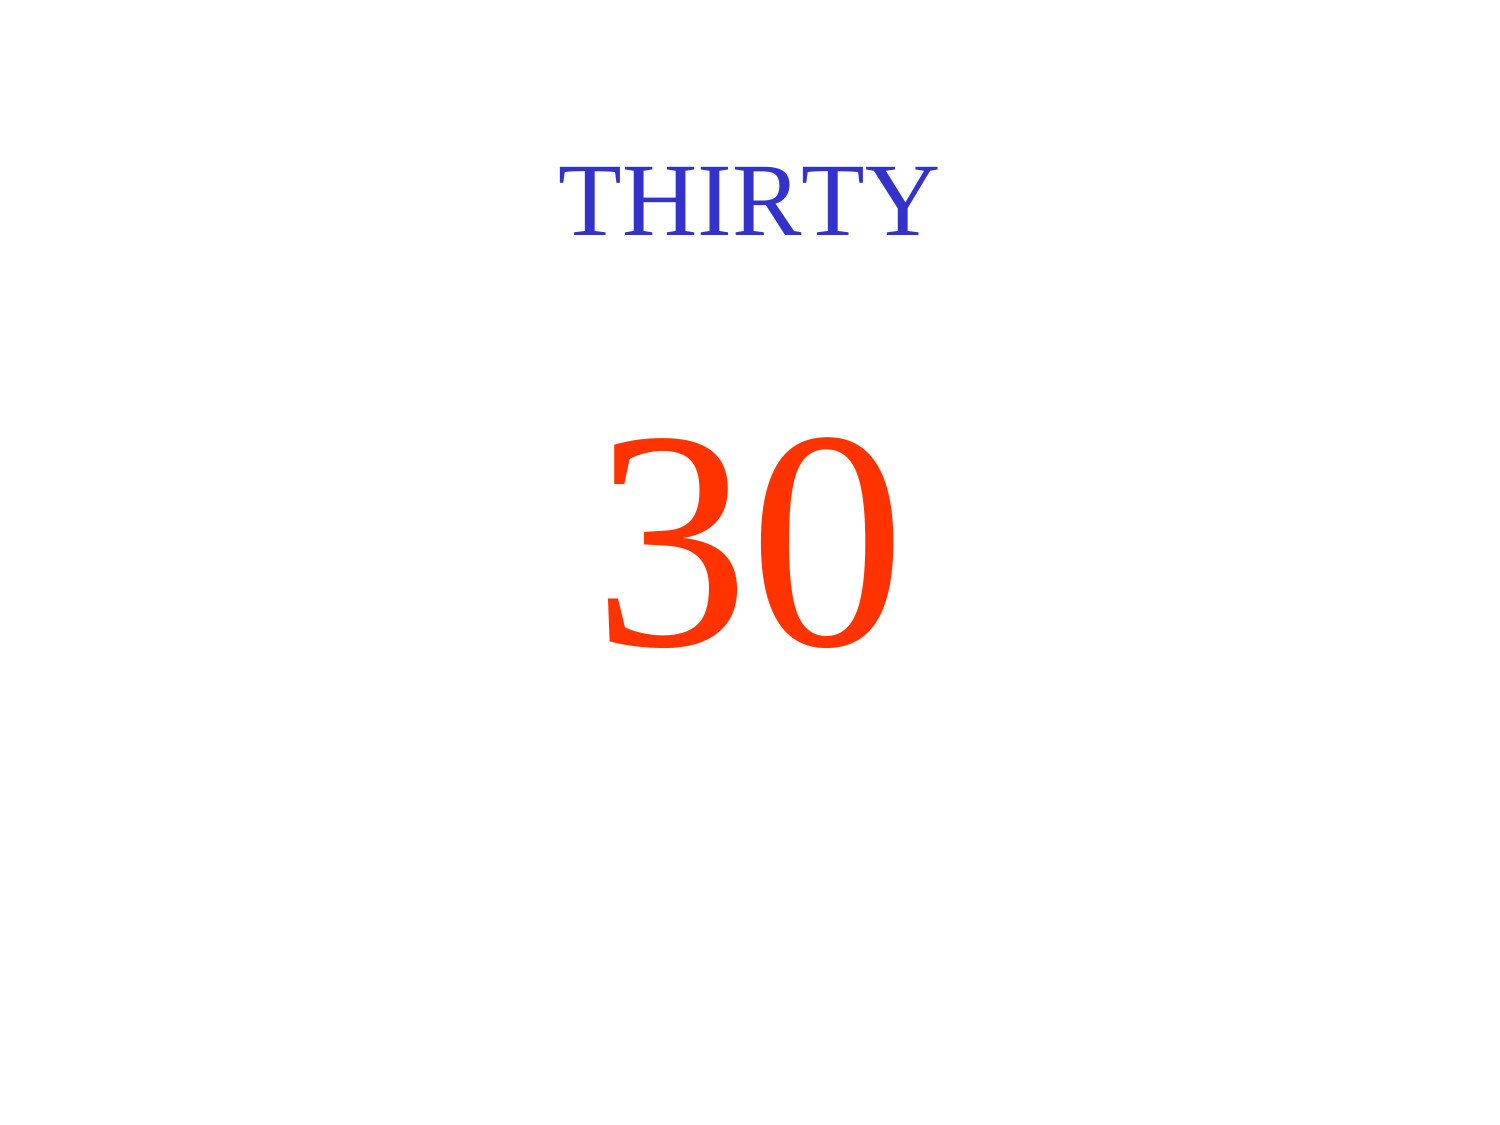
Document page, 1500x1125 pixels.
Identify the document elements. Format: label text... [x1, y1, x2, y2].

list 30 [112, 324, 1388, 1000]
title THIRTY [112, 99, 1388, 288]
